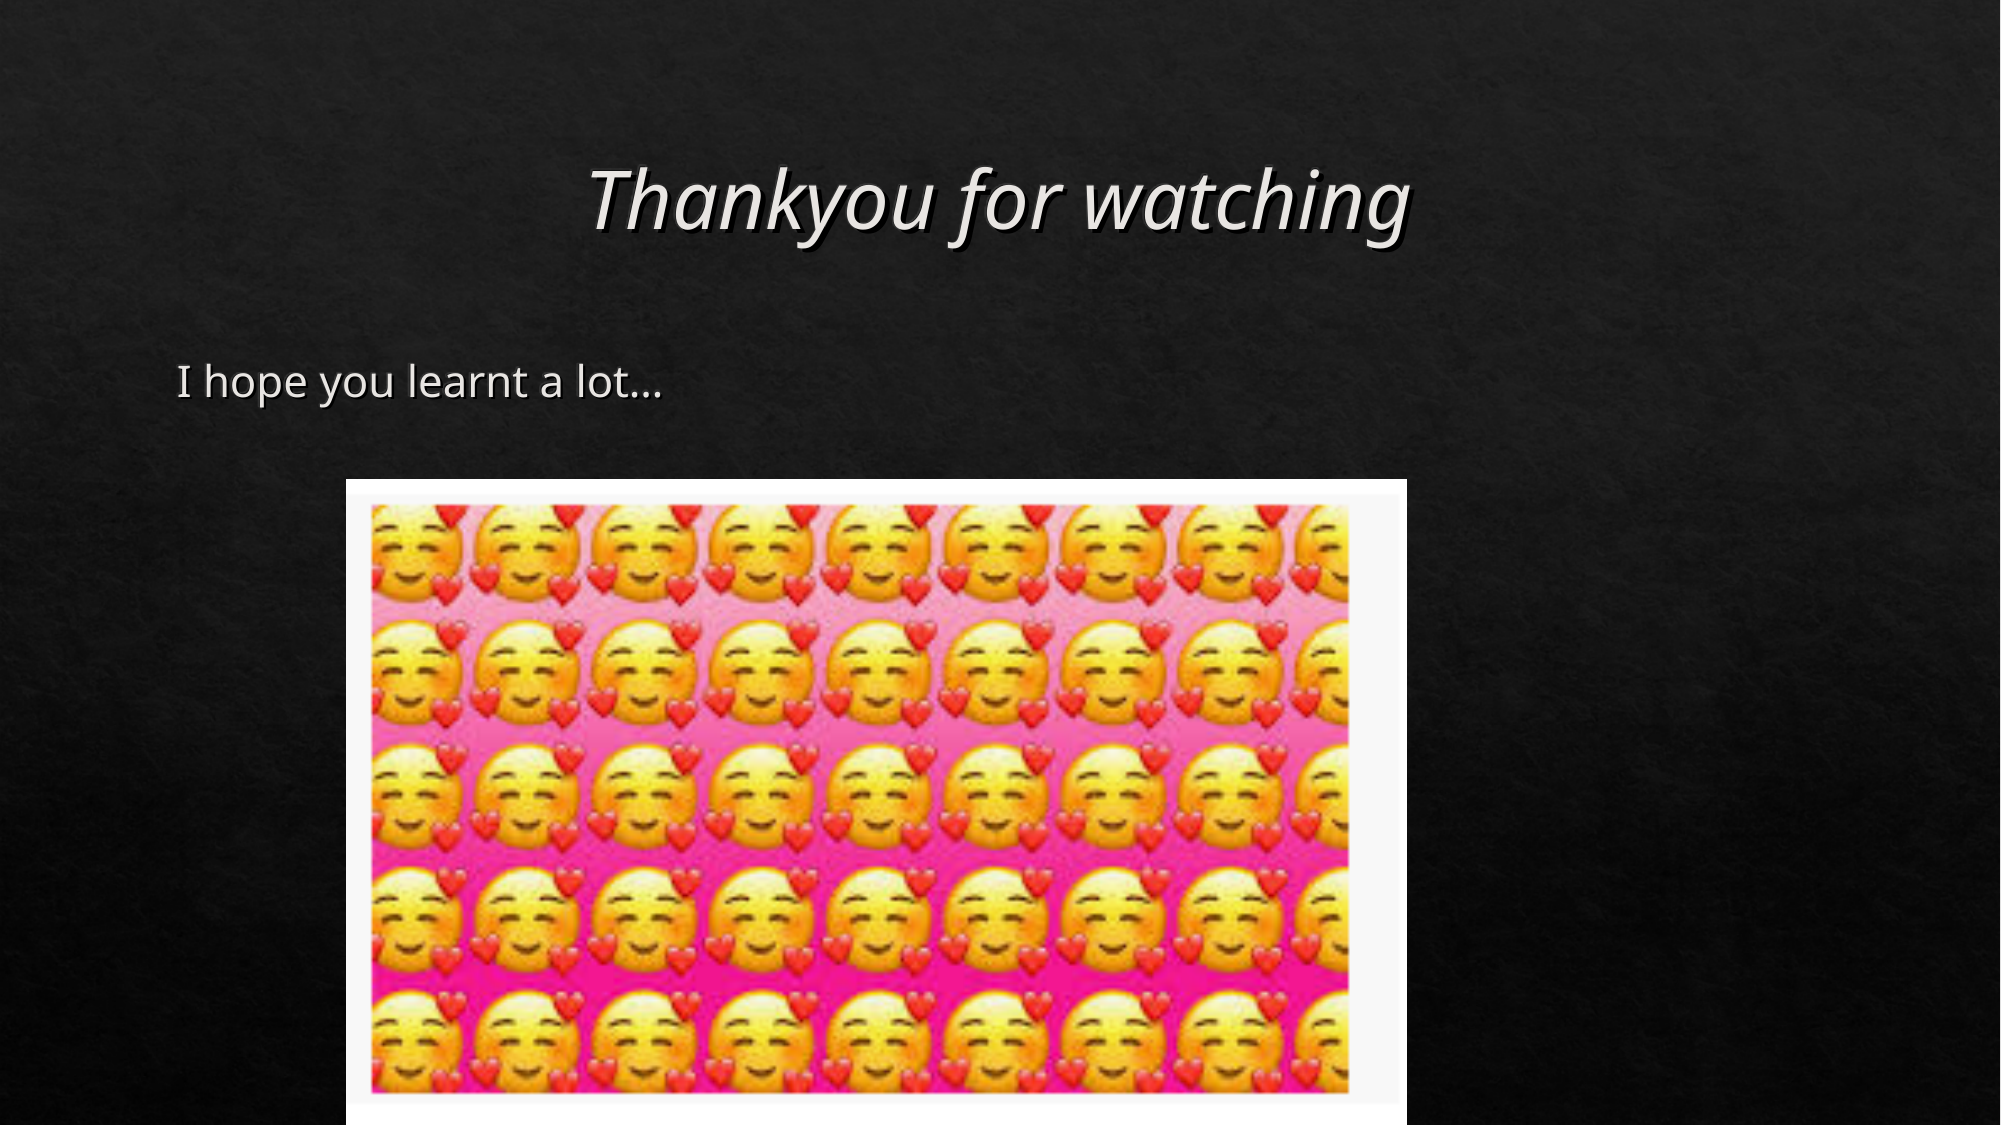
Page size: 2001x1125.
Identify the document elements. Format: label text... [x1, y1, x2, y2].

list I hope you learnt a lot… [149, 340, 1849, 951]
title Thankyou for watching [149, 99, 1849, 307]
picture [346, 479, 1407, 1125]
